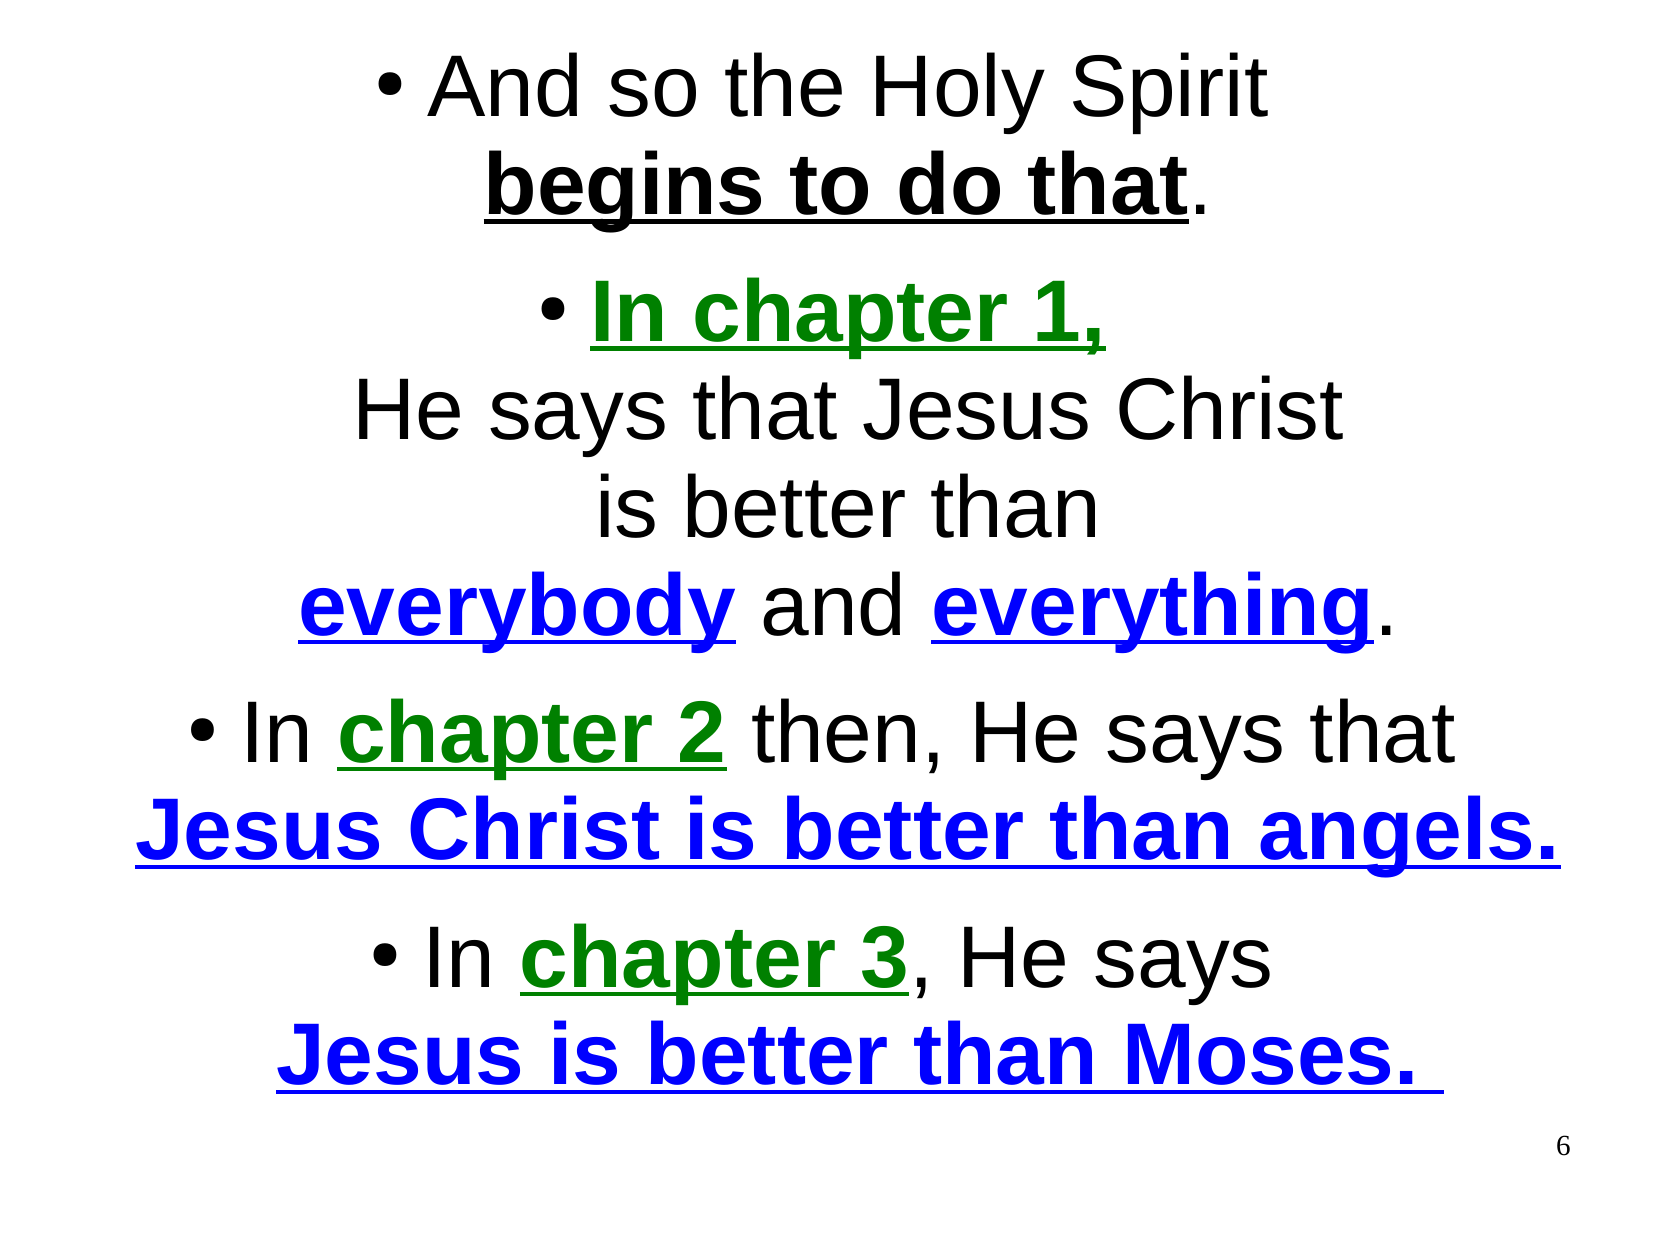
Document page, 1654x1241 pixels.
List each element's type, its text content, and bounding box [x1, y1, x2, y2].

list And so the Holy Spirit begins to do that. In chapter 1, He says that Jesus Christ is better than everybody and everything. In chapter 2 then, He says that Jesus Christ is better than angels. In chapter 3, He says Jesus is better than Moses. [37, 37, 1613, 1238]
